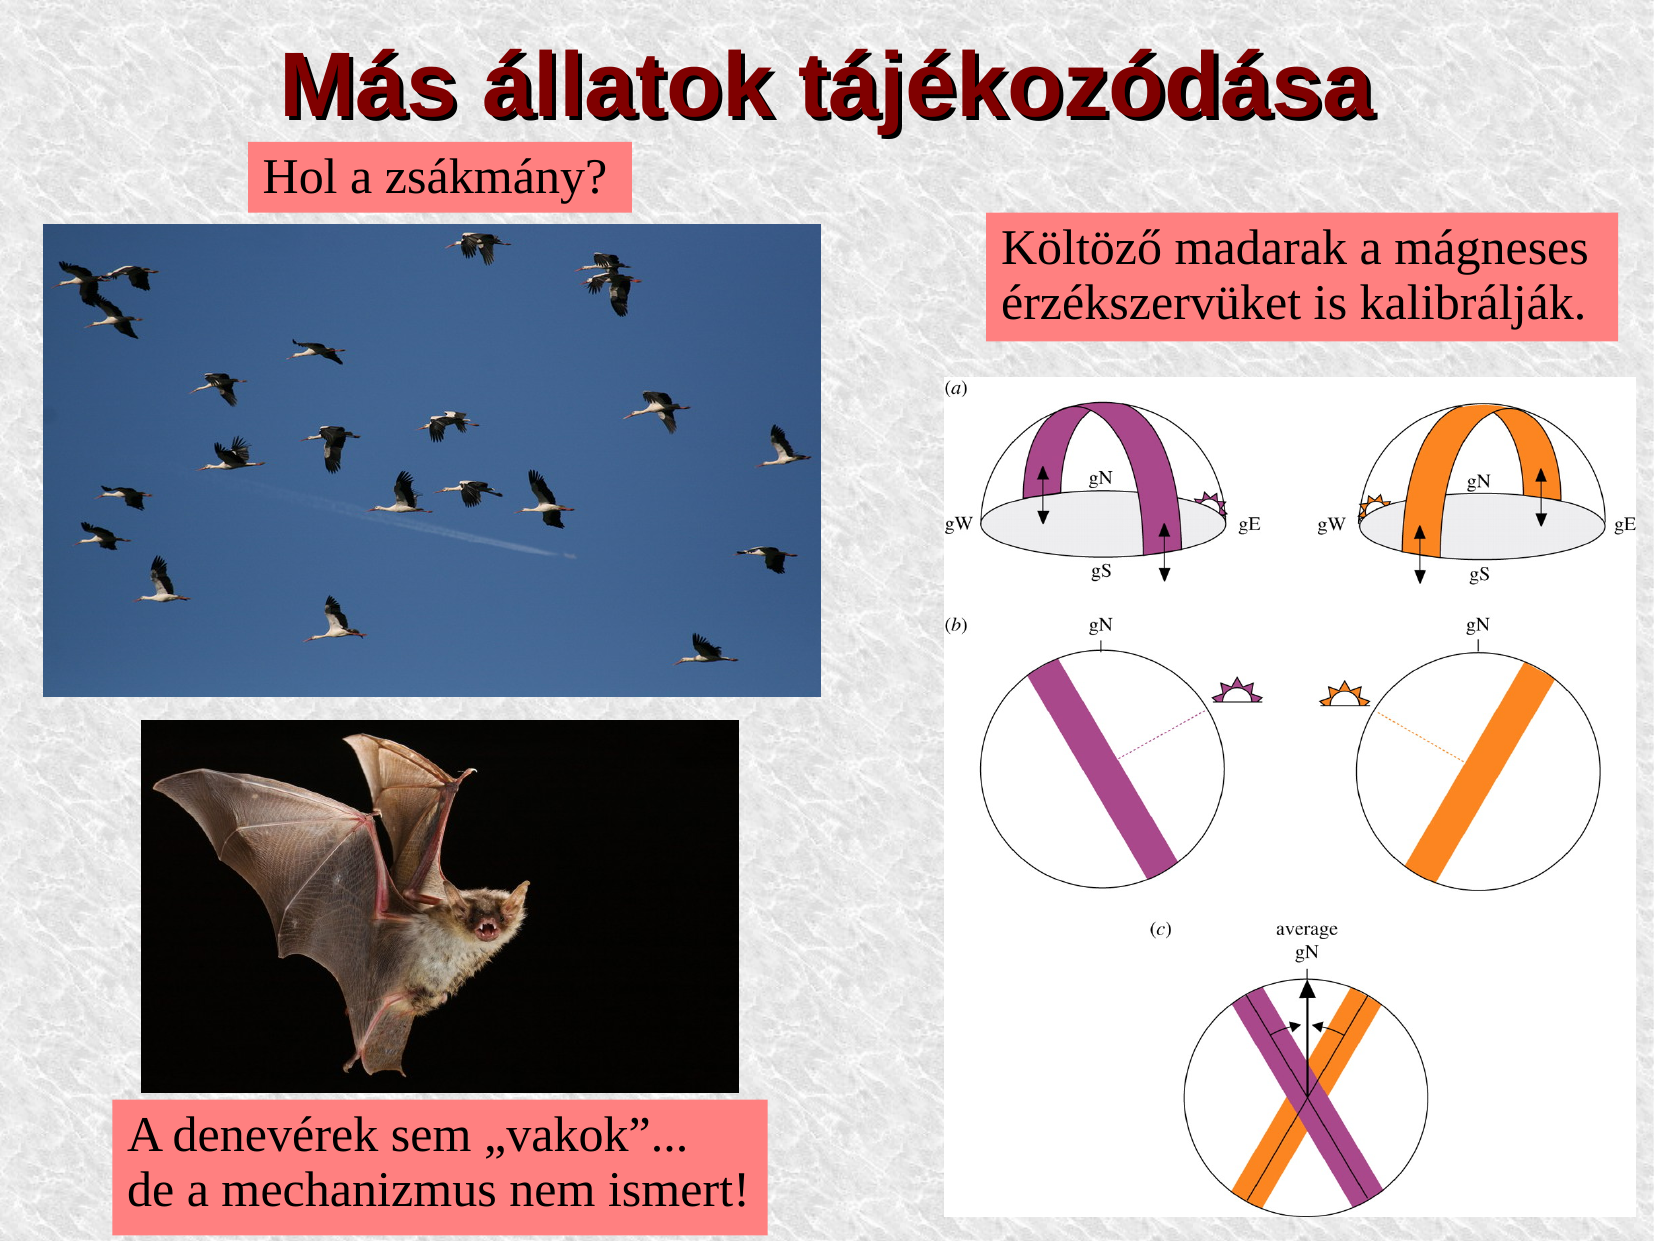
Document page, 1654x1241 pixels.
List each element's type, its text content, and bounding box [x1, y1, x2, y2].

text_box Költöző madarak a mágneses érzékszervüket is kalibrálják. [986, 212, 1619, 342]
picture [0, 0, 1654, 1241]
text_box Hol a zsákmány? [248, 141, 632, 213]
text_box A denevérek sem „vakok”... de a mechanizmus nem ismert! [112, 1099, 768, 1236]
title Más állatok tájékozódása [83, 14, 1572, 155]
